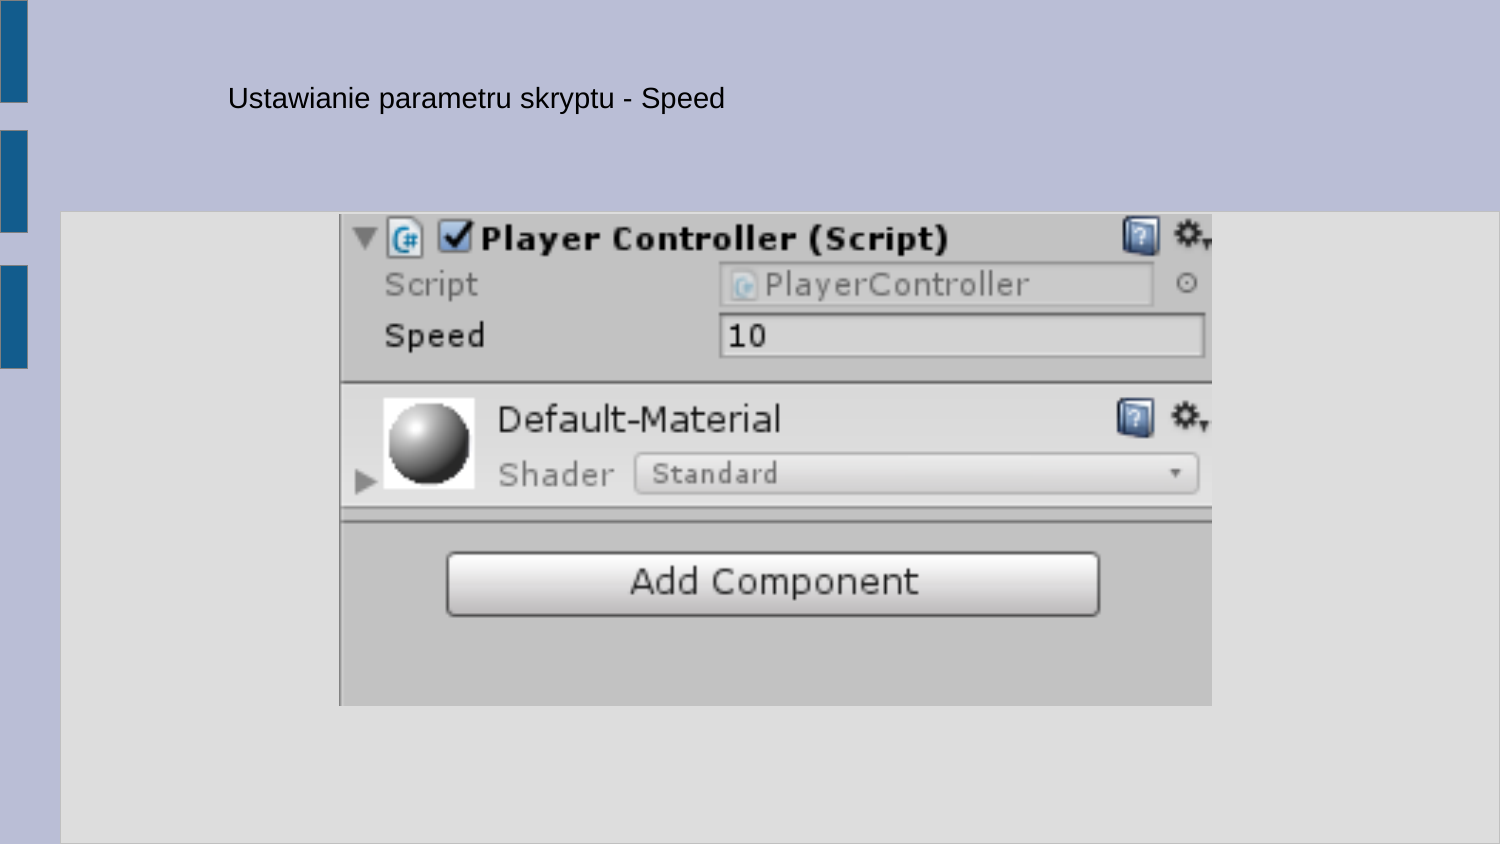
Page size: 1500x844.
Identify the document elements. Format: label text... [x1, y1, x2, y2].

picture [339, 214, 1212, 706]
title Ustawianie parametru skryptu - Speed [212, 64, 1368, 215]
